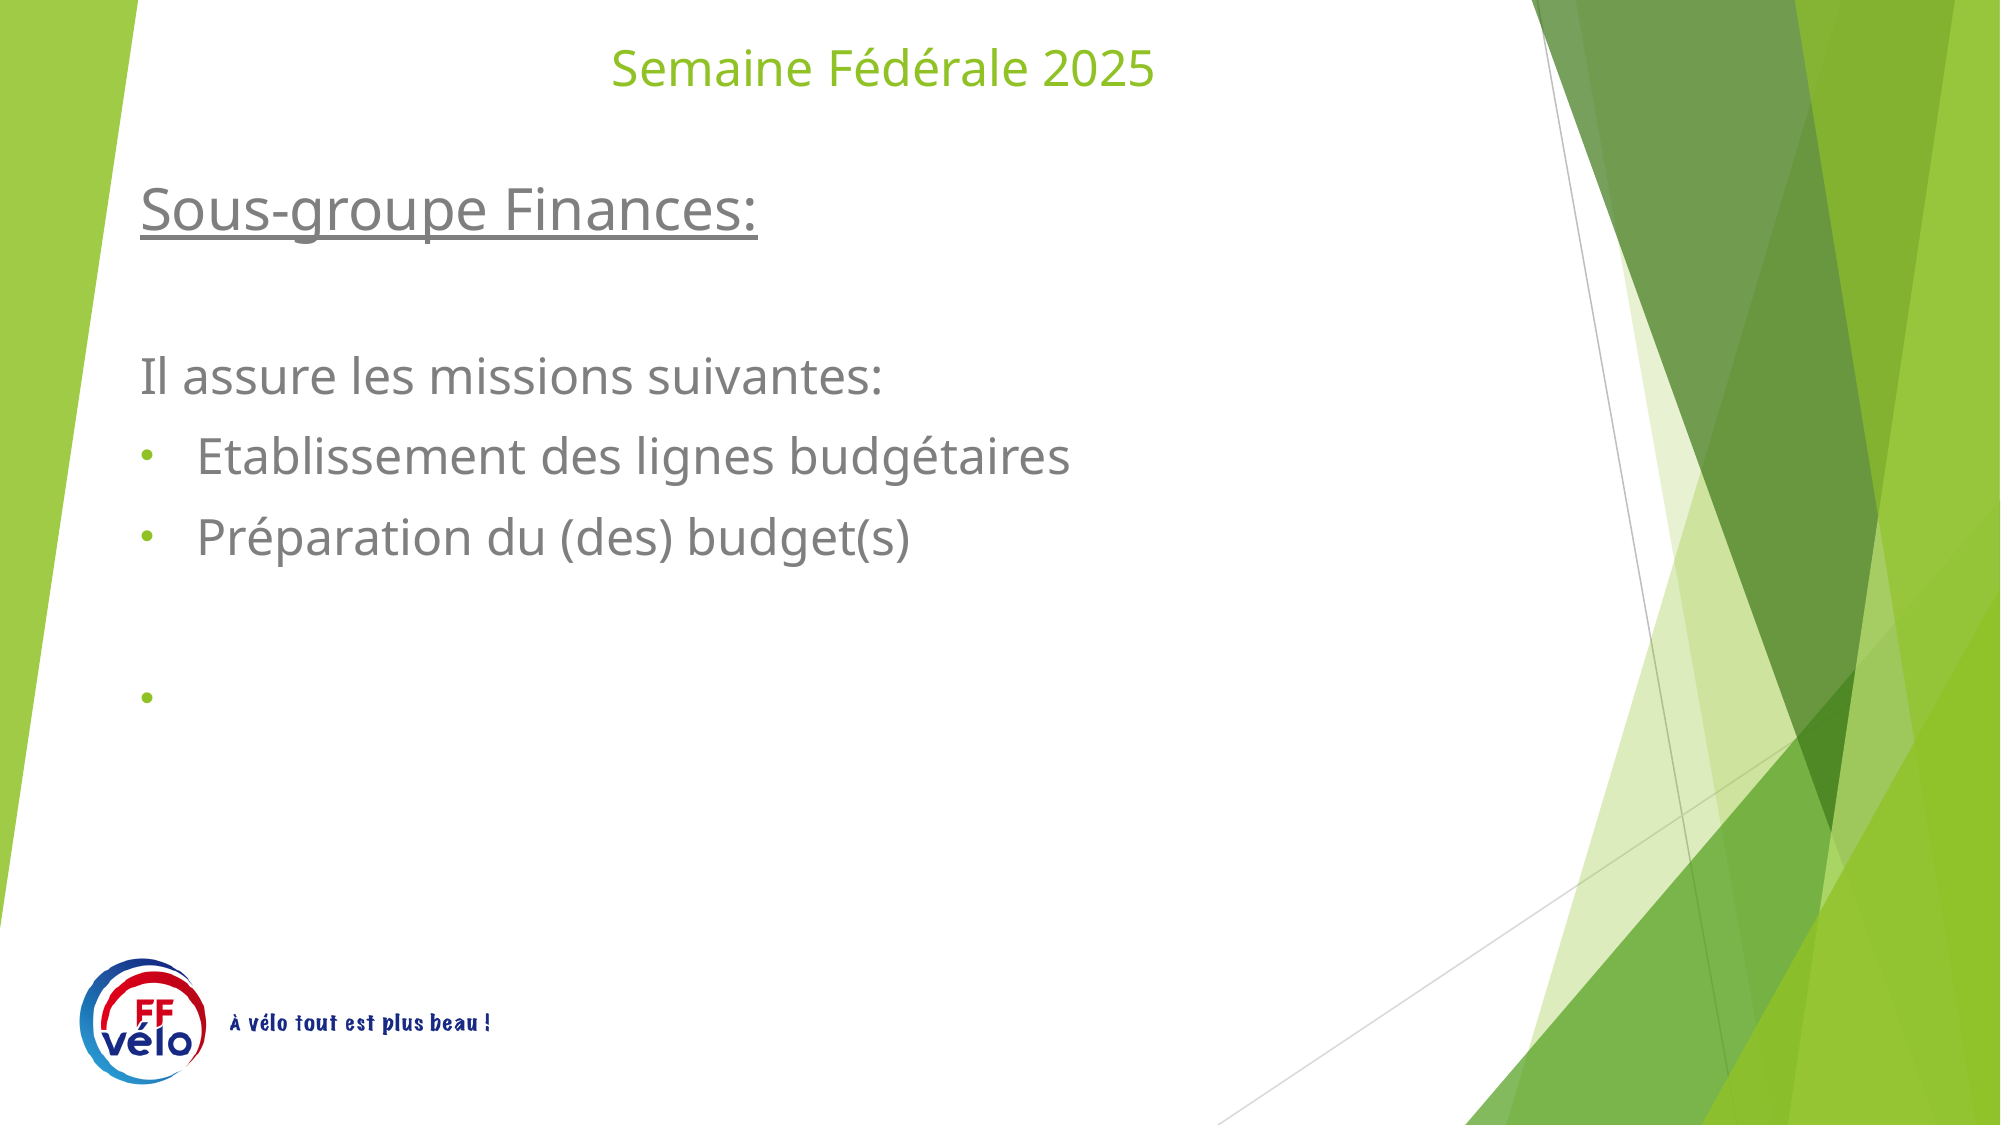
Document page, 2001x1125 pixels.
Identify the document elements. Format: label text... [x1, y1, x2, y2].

subtitle Sous-groupe Finances: Il assure les missions suivantes: Etablissement des lignes budgétaires Préparation du (des) budget(s) [125, 164, 1522, 961]
picture [78, 954, 504, 1088]
title Semaine Fédérale 2025 [247, 15, 1522, 105]
